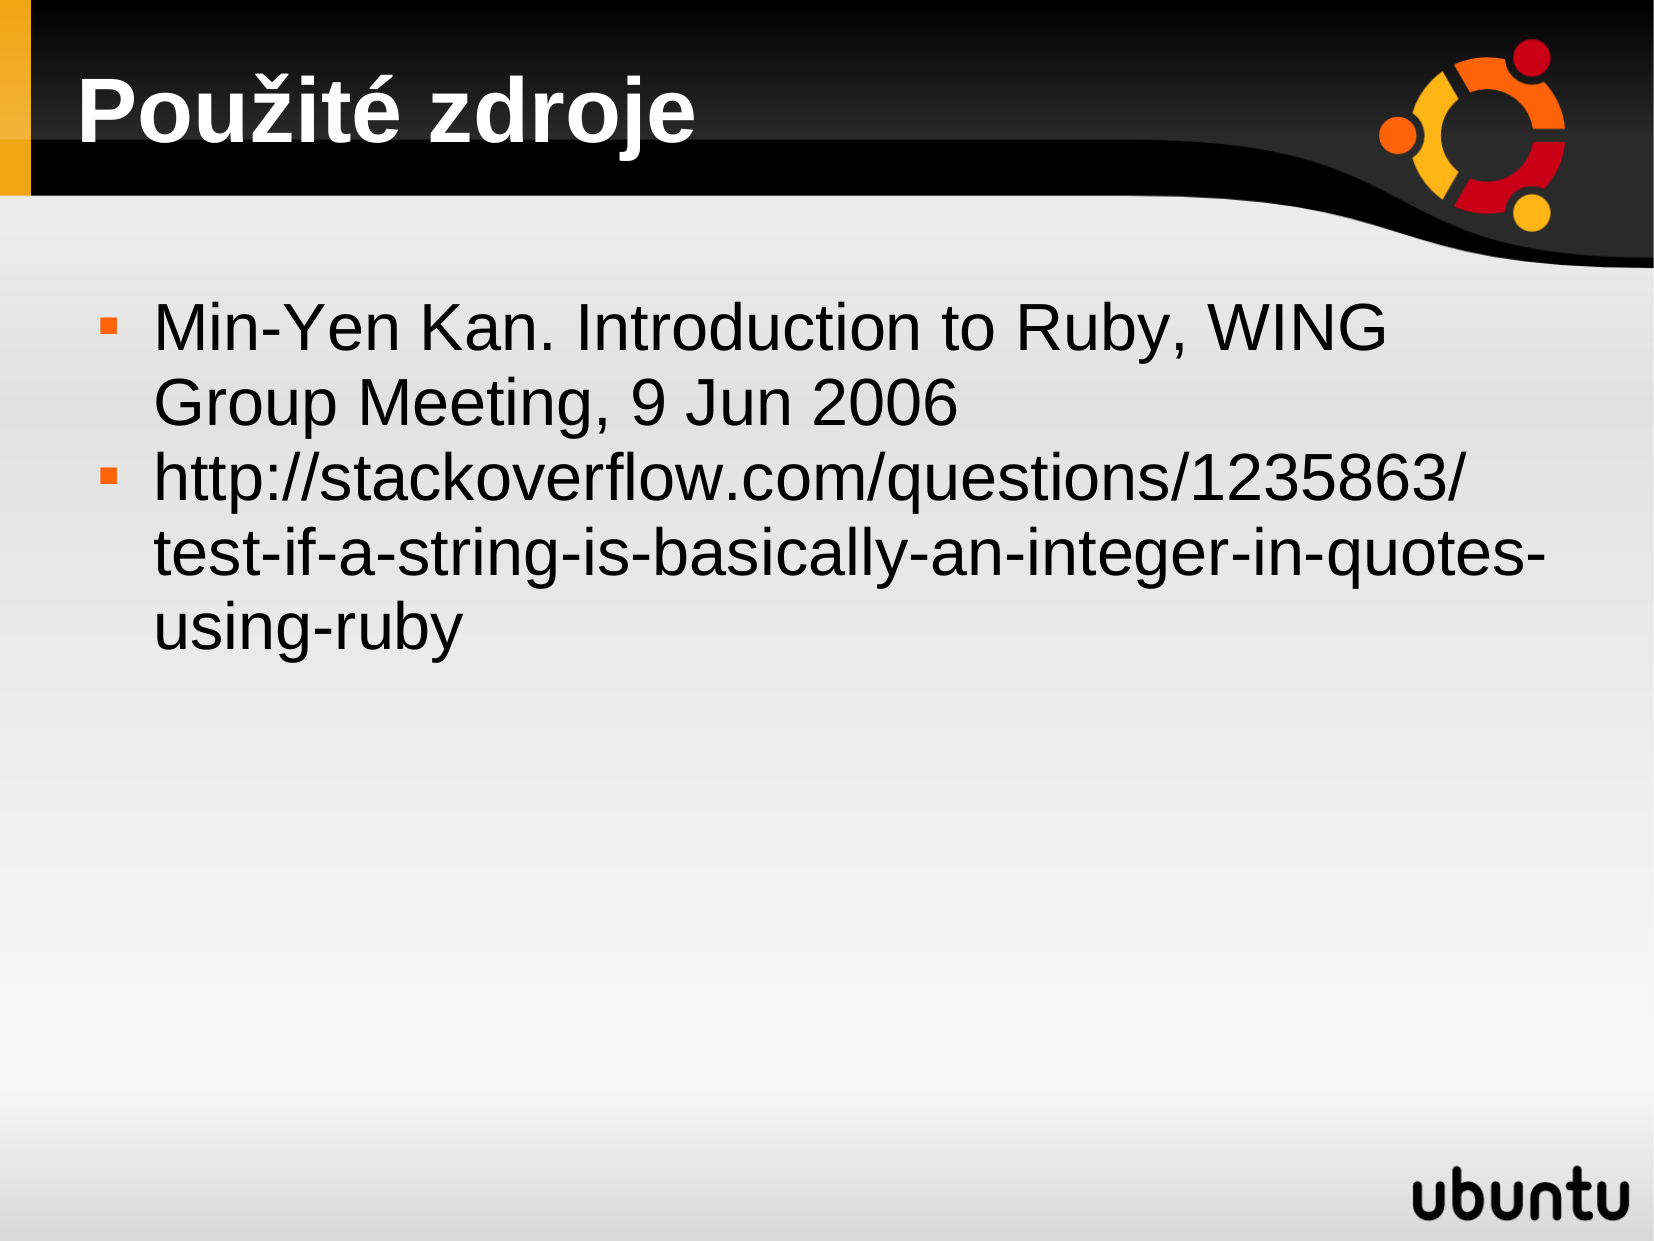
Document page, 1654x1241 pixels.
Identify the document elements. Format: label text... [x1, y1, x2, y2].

title Použité zdroje [76, 14, 1565, 207]
list Min-Yen Kan. Introduction to Ruby, WING Group Meeting, 9 Jun 2006 http://stackoverflow.com/questions/1235863/test-if-a-string-is-basically-an-integer-in-quotes-using-ruby [82, 290, 1571, 1094]
picture [0, 0, 1654, 1241]
